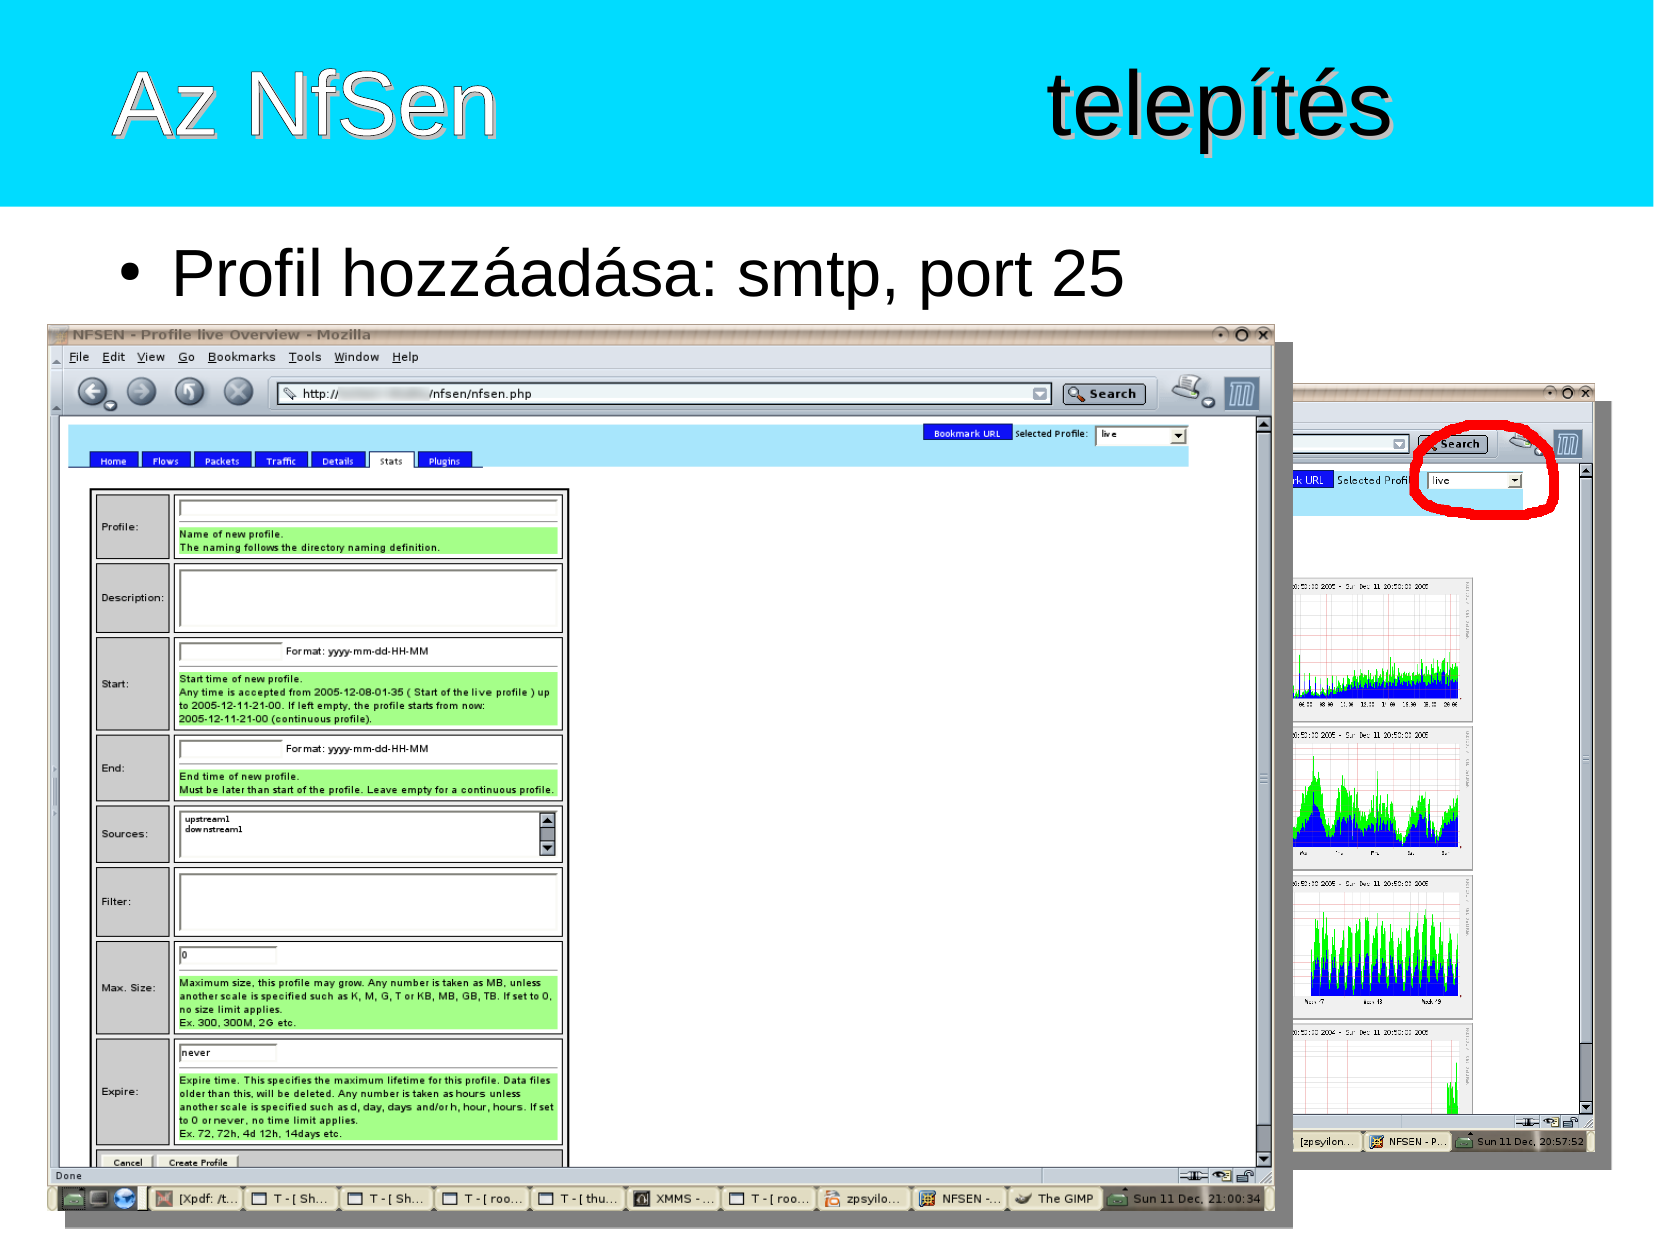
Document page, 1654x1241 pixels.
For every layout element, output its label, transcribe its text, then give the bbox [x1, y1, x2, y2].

title Az NfSen telepítés [0, 0, 1654, 207]
list Profil hozzáadása: smtp, port 25 [82, 236, 1571, 383]
picture [1293, 383, 1595, 1152]
picture [47, 324, 1275, 1211]
